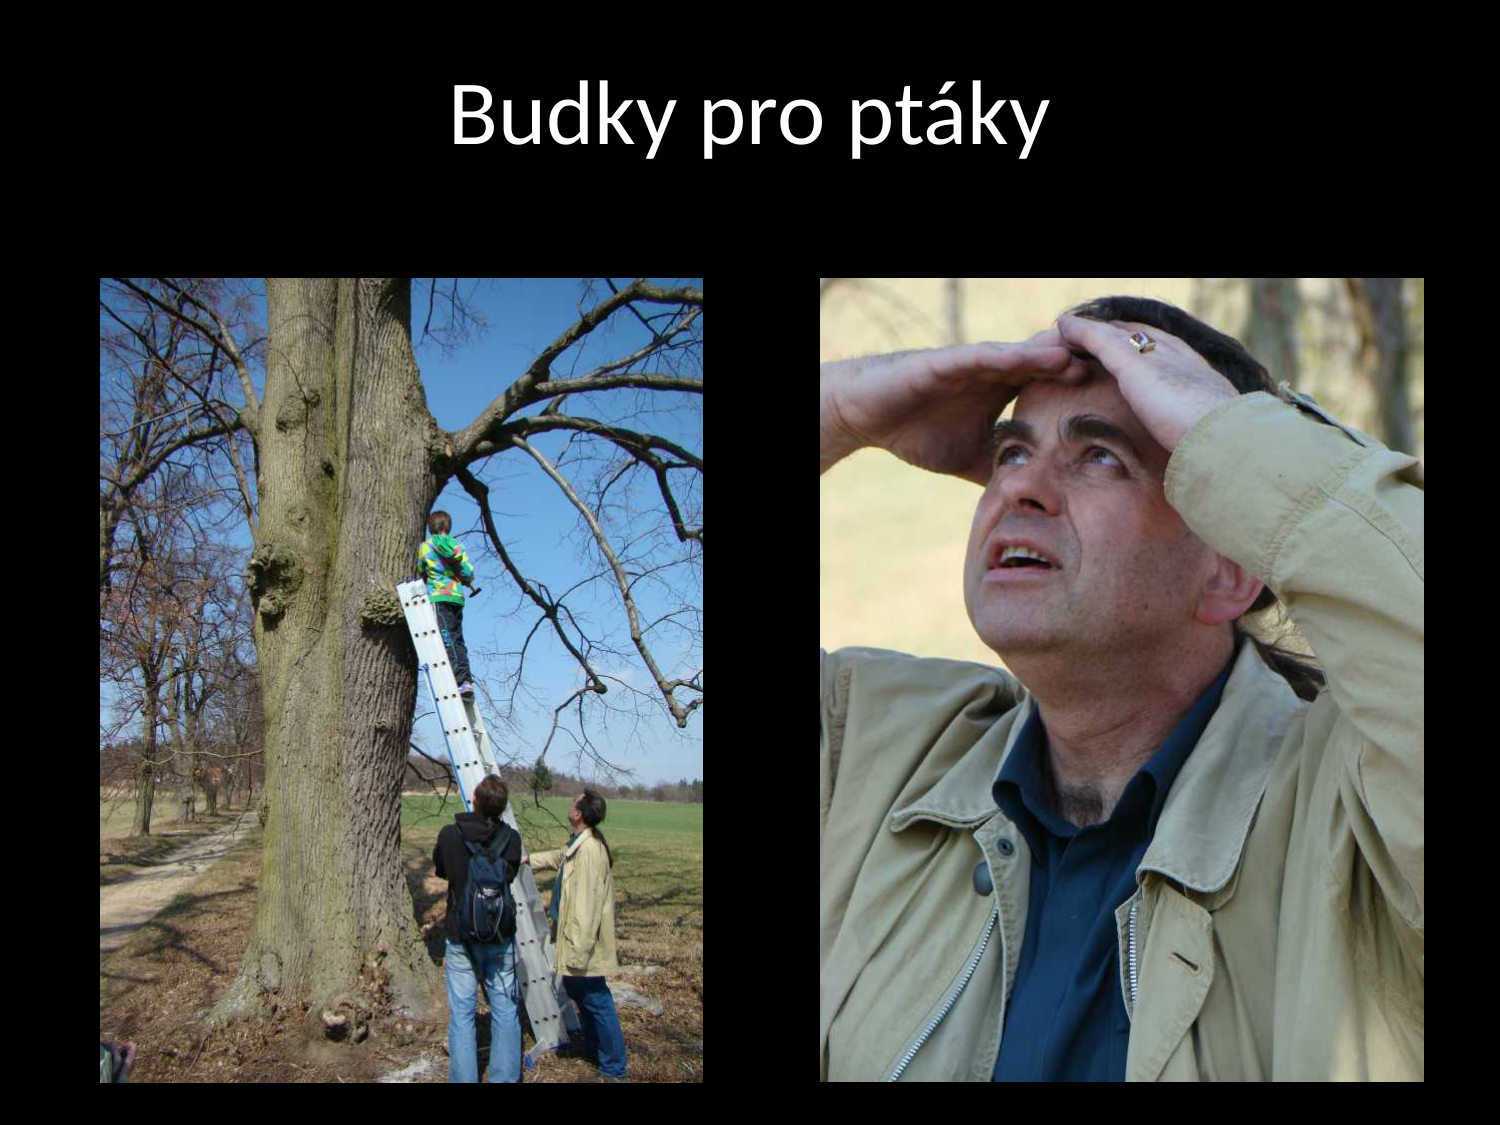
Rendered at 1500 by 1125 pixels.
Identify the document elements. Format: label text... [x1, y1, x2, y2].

picture [100, 278, 703, 1083]
title Budky pro ptáky [75, 45, 1425, 233]
picture [820, 278, 1424, 1083]
